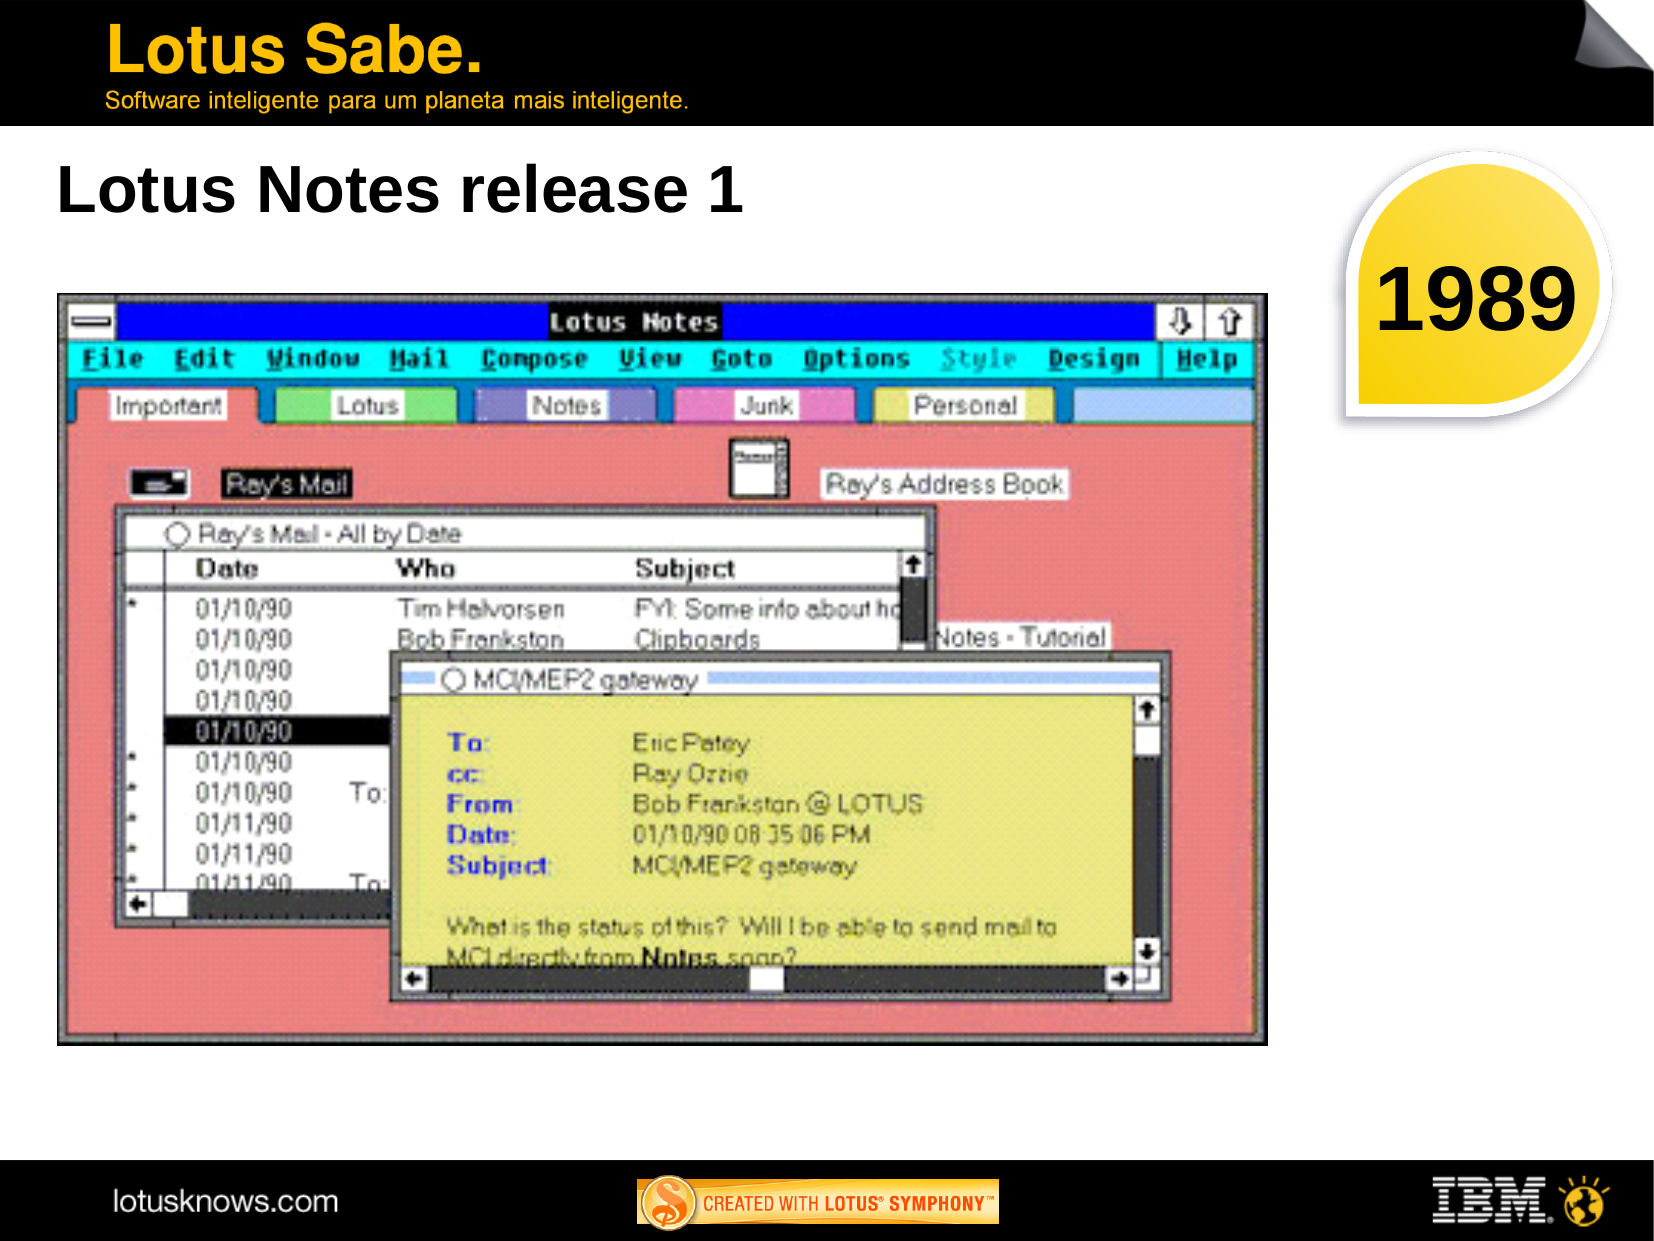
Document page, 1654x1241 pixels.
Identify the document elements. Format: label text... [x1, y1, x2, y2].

picture [57, 293, 1268, 1046]
picture [0, 0, 1654, 126]
title Lotus Notes release 1 [56, 147, 1307, 228]
picture [1307, 129, 1646, 454]
picture [0, 1160, 1654, 1241]
